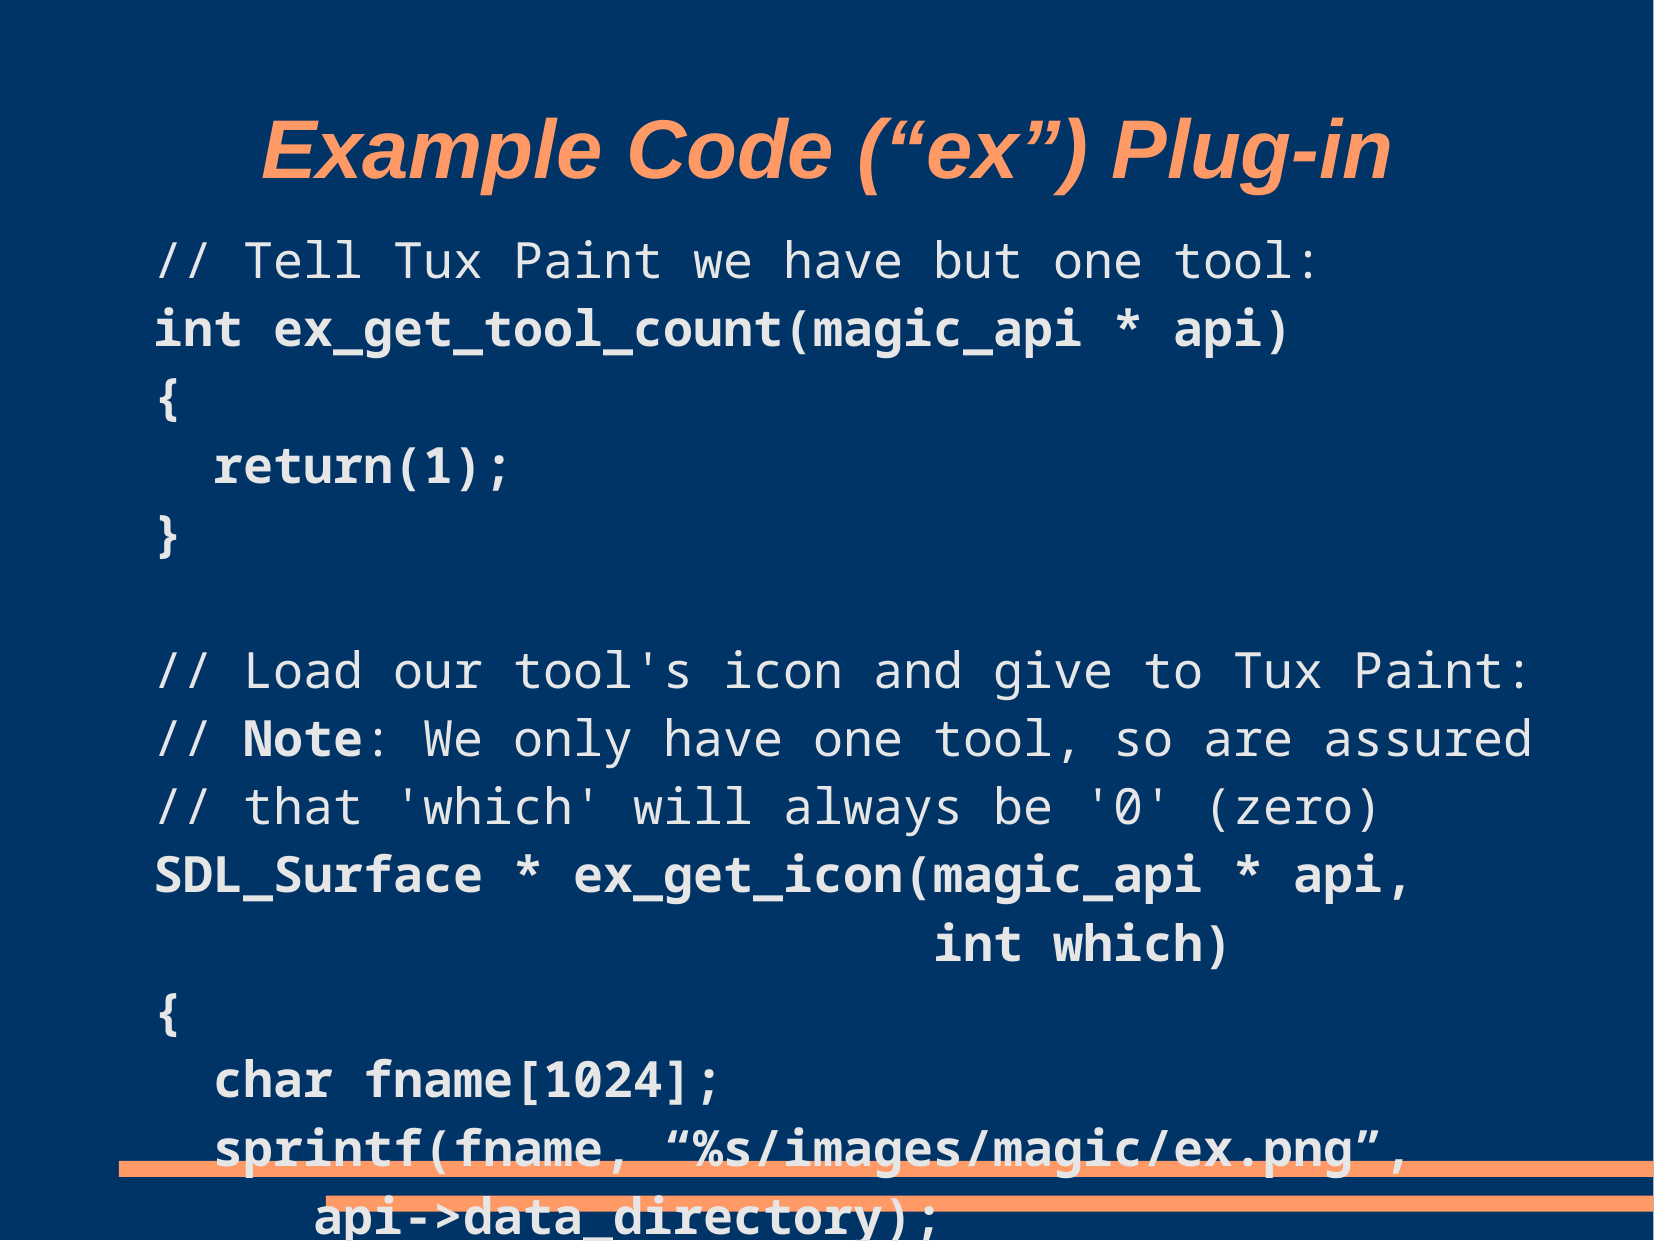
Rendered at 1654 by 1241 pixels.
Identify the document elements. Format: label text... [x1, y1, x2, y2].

list // Tell Tux Paint we have but one tool: int ex_get_tool_count(magic_api * api) { return(1); } // Load our tool's icon and give to Tux Paint: // Note: We only have one tool, so are assured // that 'which' will always be '0' (zero) SDL_Surface * ex_get_icon(magic_api * api, int which) { char fname[1024]; sprintf(fname, “%s/images/magic/ex.png”, api->data_directory); return(IMG_Load(fname)); // Return the icon! } [135, 225, 1576, 1083]
title Example Code (“ex”) Plug-in [121, 53, 1534, 247]
